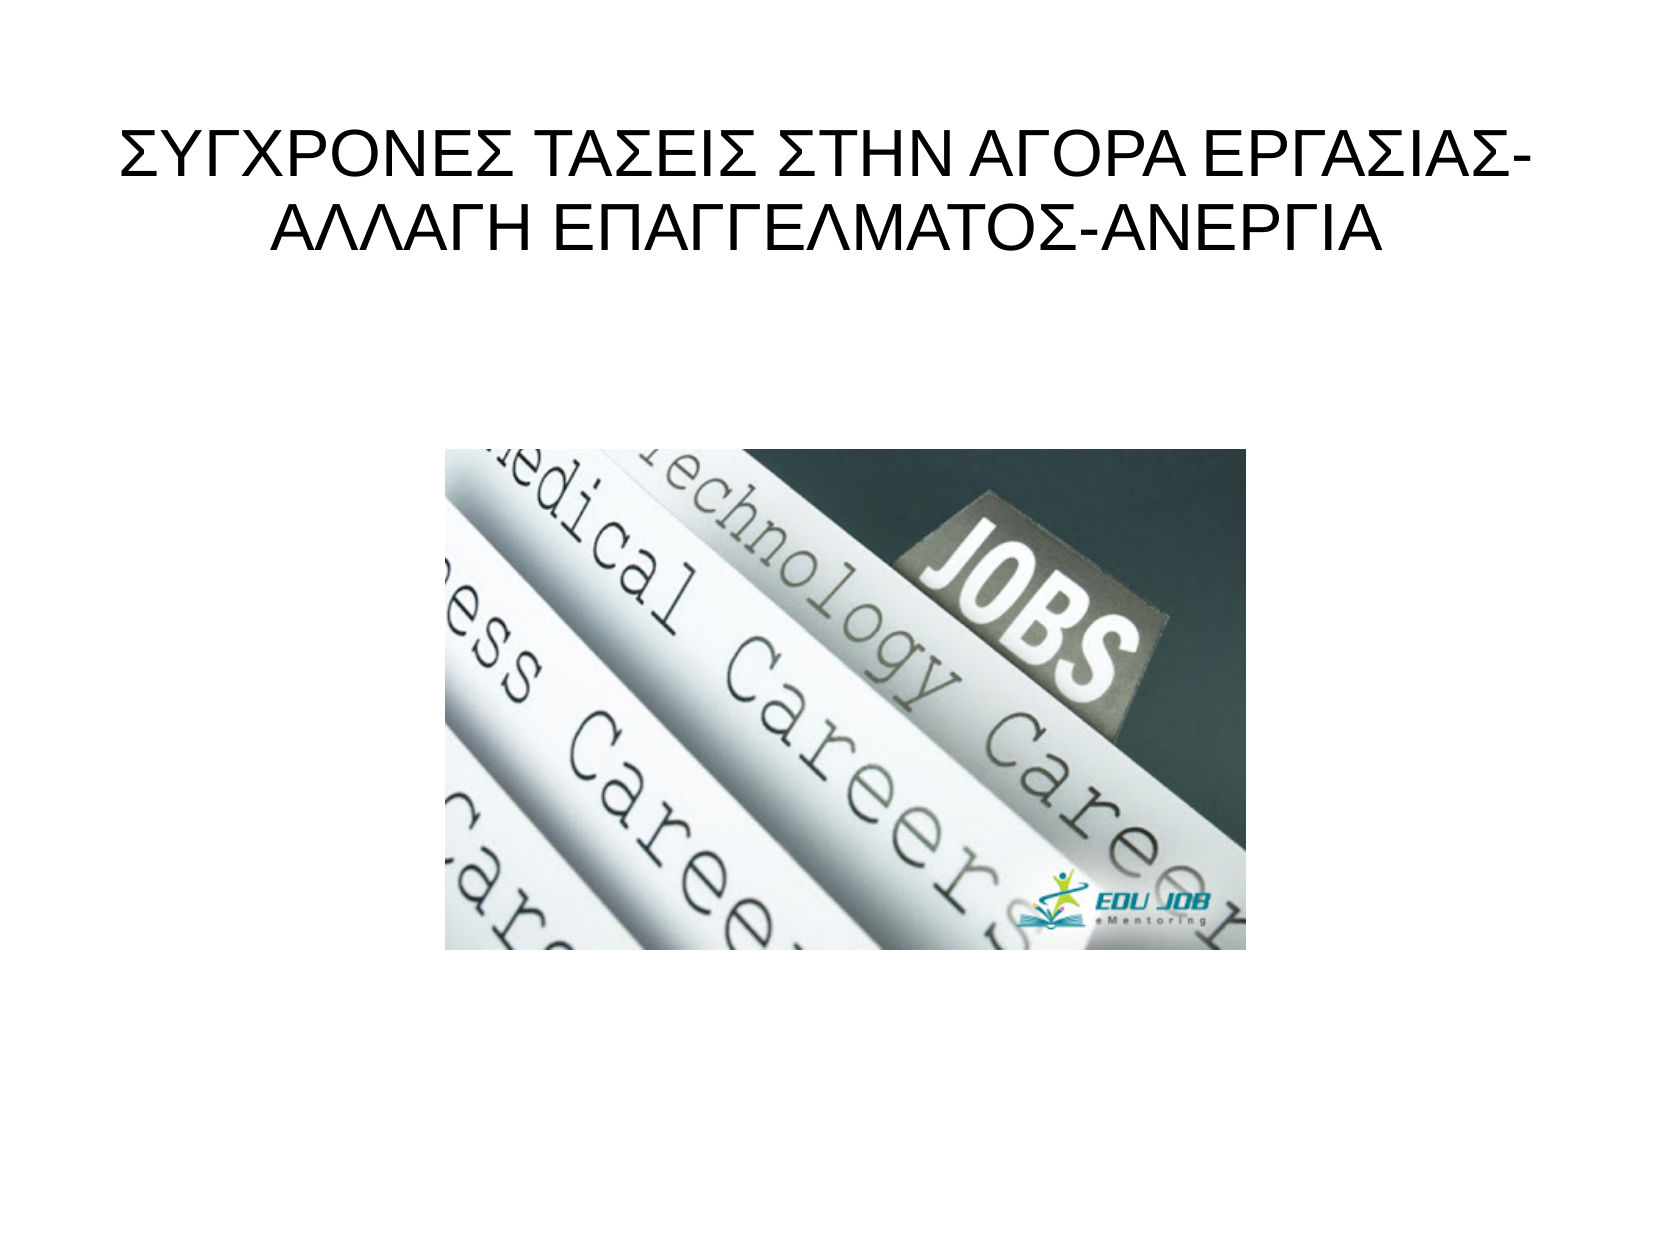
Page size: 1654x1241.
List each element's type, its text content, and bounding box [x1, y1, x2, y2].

title ΣΥΓΧΡΟΝΕΣ ΤΑΣΕΙΣ ΣΤΗΝ ΑΓΟΡΑ ΕΡΓΑΣΙΑΣ-ΑΛΛΑΓΗ ΕΠΑΓΓΕΛΜΑΤΟΣ-ΑΝΕΡΓΙΑ [82, 40, 1571, 266]
picture [445, 449, 1246, 950]
